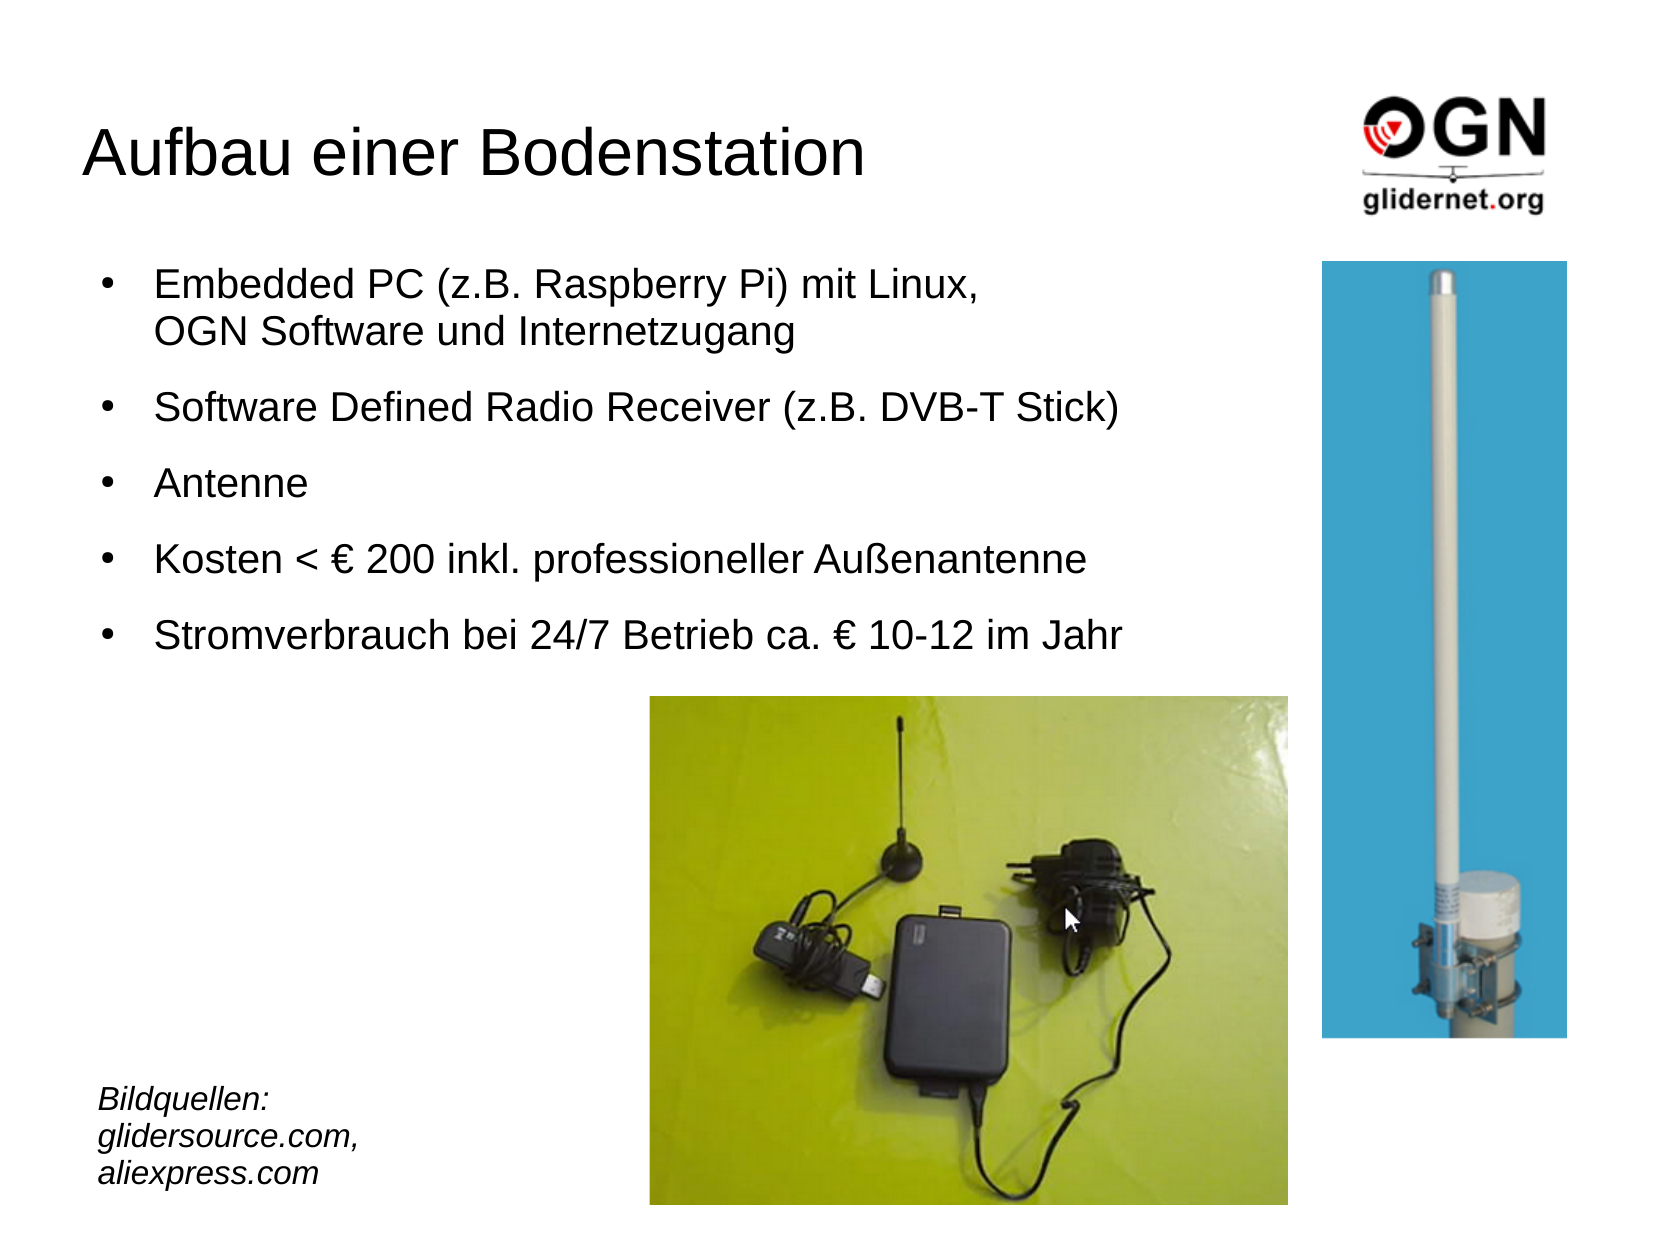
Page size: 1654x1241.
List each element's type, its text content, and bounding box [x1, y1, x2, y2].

title Aufbau einer Bodenstation [82, 48, 1337, 256]
picture [649, 1199, 1288, 1205]
picture [649, 696, 1288, 1072]
picture [1322, 34, 1571, 1040]
text_box Bildquellen: glidersource.com, aliexpress.com [82, 1072, 1571, 1199]
list Embedded PC (z.B. Raspberry Pi) mit Linux, OGN Software und Internetzugang Software Defined Radio Receiver (z.B. DVB-T Stick) Antenne Kosten < € 200 inkl. professioneller Außenantenne Stromverbrauch bei 24/7 Betrieb ca. € 10-12 im Jahr [82, 261, 1571, 1046]
